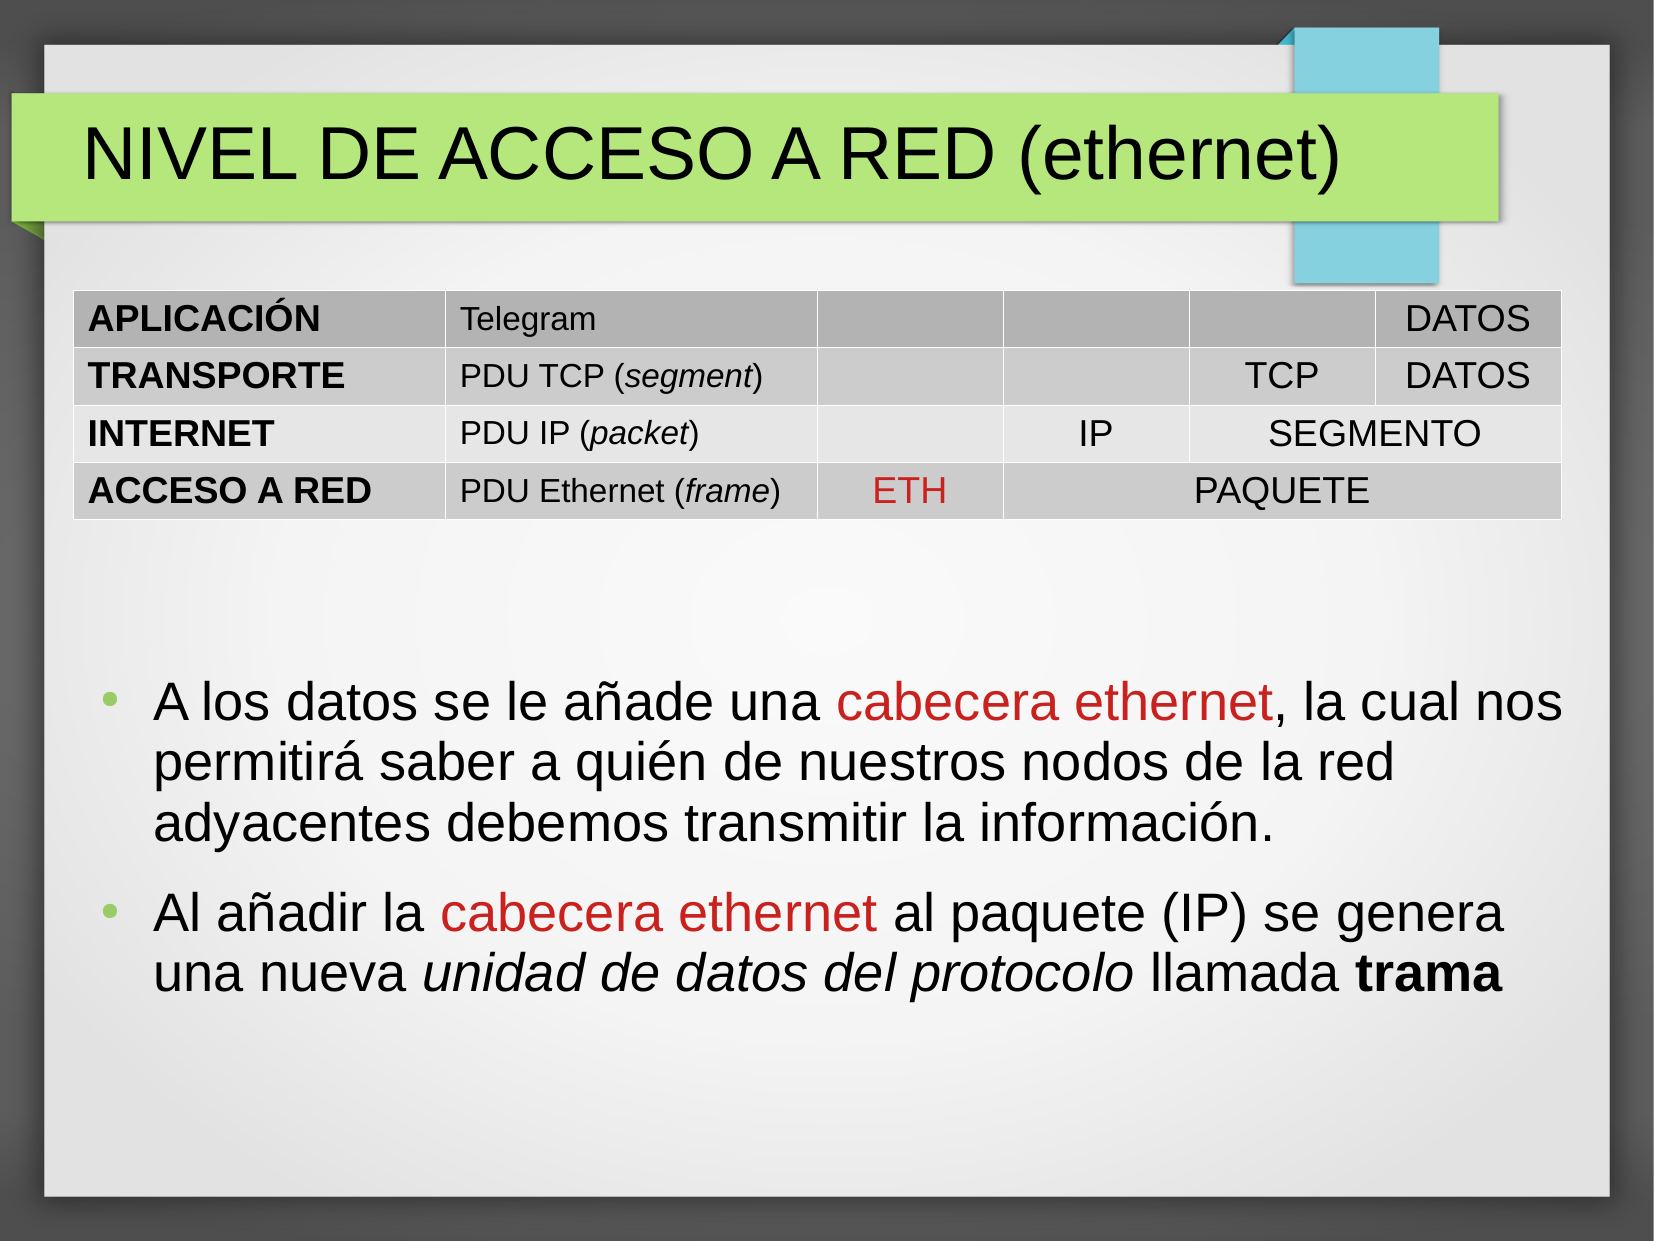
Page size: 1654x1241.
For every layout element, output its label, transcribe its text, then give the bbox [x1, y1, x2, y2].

table_cell INTERNET [74, 406, 445, 462]
table_cell PDU Ethernet (frame) [446, 463, 817, 519]
table_cell ETH [818, 463, 1003, 519]
table_header [1190, 291, 1375, 347]
table_header [818, 291, 1003, 347]
table_header APLICACIÓN [74, 291, 445, 347]
table_cell SEGMENTO [1190, 406, 1561, 462]
table_cell IP [1004, 406, 1189, 462]
table_cell [1004, 348, 1189, 405]
table_header Telegram [446, 291, 817, 347]
table_cell TRANSPORTE [74, 348, 445, 405]
table_cell PDU TCP (segment) [446, 348, 817, 405]
list A los datos se le añade una cabecera ethernet, la cual nos permitirá saber a quién de nuestros nodos de la red adyacentes debemos transmitir la información. Al añadir la cabecera ethernet al paquete (IP) se genera una nueva unidad de datos del protocolo llamada trama [82, 670, 1571, 1015]
picture [0, 0, 1654, 1241]
table_cell TCP [1190, 348, 1375, 405]
table_header DATOS [1376, 291, 1561, 347]
table_cell ACCESO A RED [74, 463, 445, 519]
table_cell [818, 406, 1003, 462]
table_cell DATOS [1376, 348, 1561, 405]
table_cell [818, 348, 1003, 405]
title NIVEL DE ACCESO A RED (ethernet) [82, 69, 1371, 238]
table_cell PAQUETE [1004, 463, 1561, 519]
table_header [1004, 291, 1189, 347]
table_cell PDU IP (packet) [446, 406, 817, 462]
